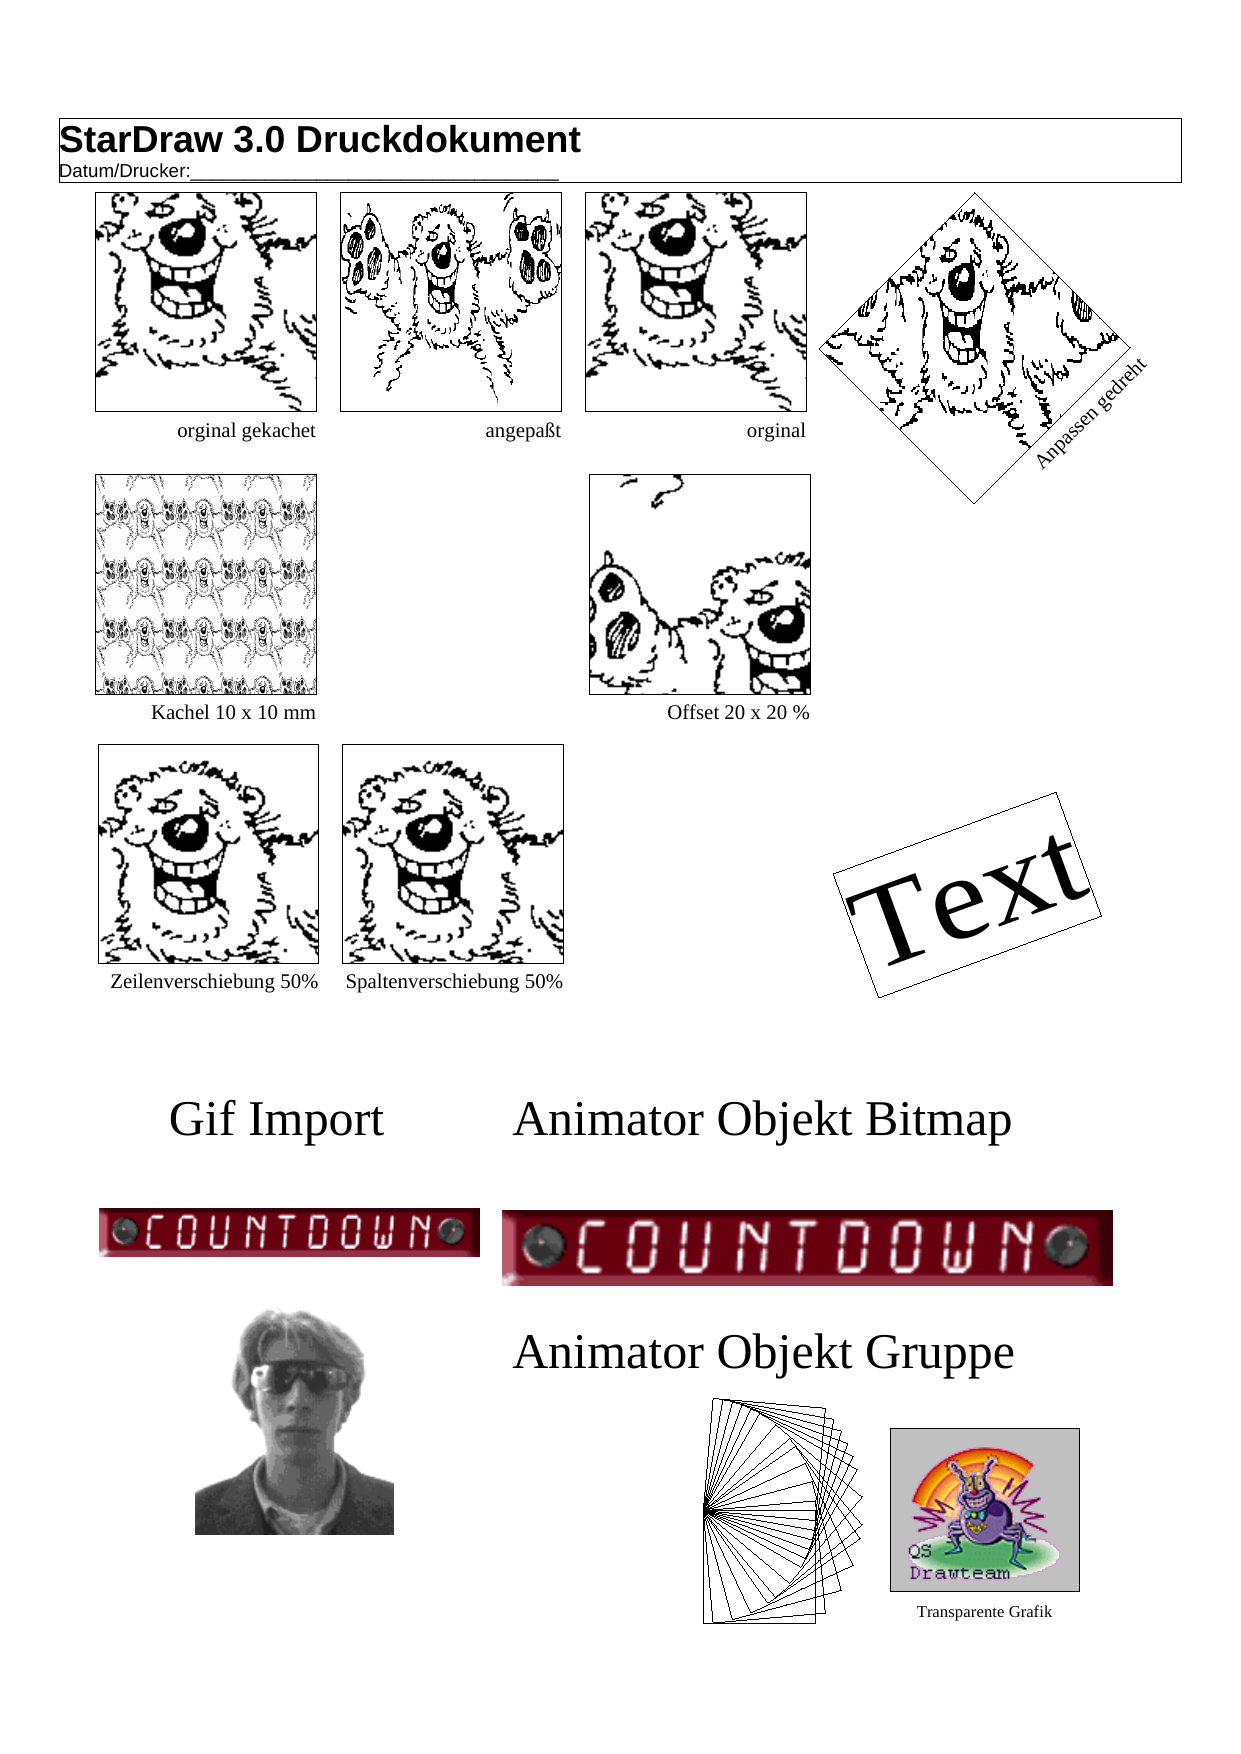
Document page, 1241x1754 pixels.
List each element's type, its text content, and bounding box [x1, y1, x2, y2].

text_box Transparente Grafik [890, 1428, 1080, 1592]
text_box Gif Import [169, 1091, 405, 1148]
picture [195, 1278, 394, 1535]
text_box Offset 20 x 20 % [589, 474, 811, 695]
text_box Text [833, 792, 1102, 998]
text_box Spaltenverschiebung 50% [342, 744, 564, 964]
text_box Kachel 10 x 10 mm [95, 474, 317, 695]
text_box Zeilenverschiebung 50% [98, 744, 319, 964]
text_box orginal [585, 192, 807, 412]
text_box angepaßt [340, 192, 562, 412]
text_box orginal gekachet [95, 192, 317, 412]
picture [906, 1446, 1063, 1584]
text_box Anpassen gedreht [819, 192, 1131, 504]
text_box Animator Objekt Gruppe [512, 1324, 1125, 1381]
picture [99, 1208, 480, 1257]
picture [502, 1210, 1113, 1286]
text_box Animator Objekt Bitmap [512, 1091, 1125, 1148]
